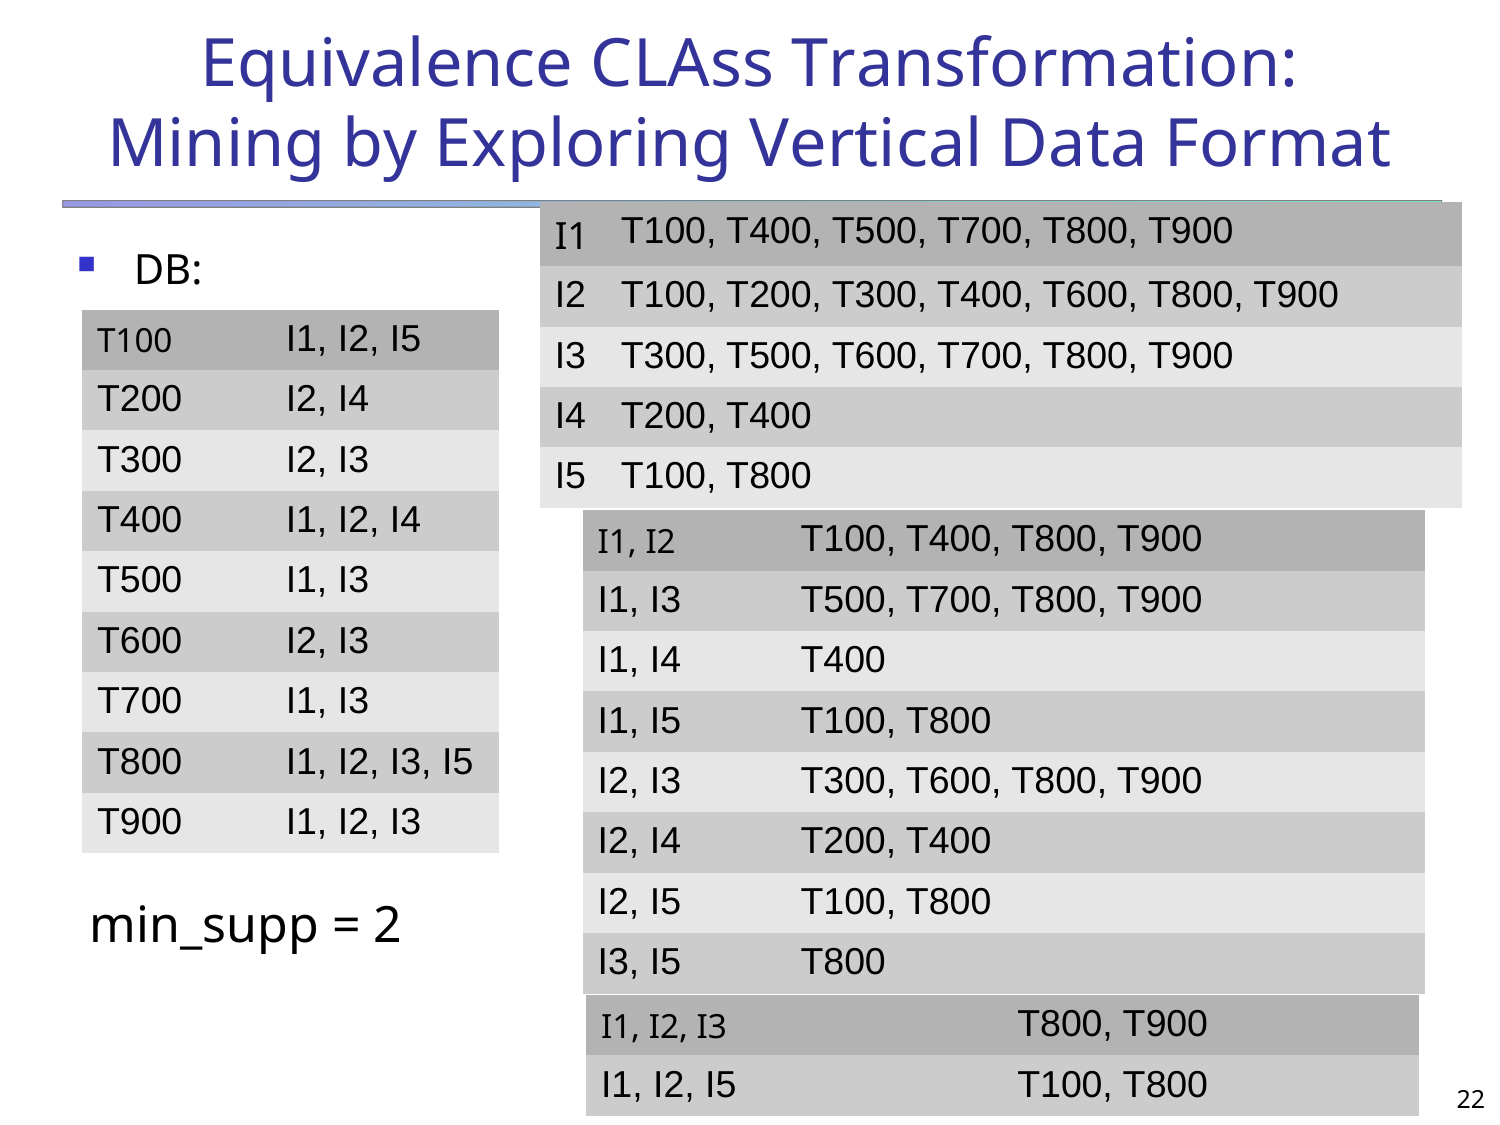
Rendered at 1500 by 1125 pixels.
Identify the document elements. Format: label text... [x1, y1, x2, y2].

table_header I1 [540, 202, 606, 266]
table_cell I2, I3 [271, 430, 499, 491]
table_cell I3, I5 [583, 933, 786, 994]
table_cell I4 [540, 387, 606, 447]
table_cell I2, I4 [583, 812, 786, 873]
table_cell T700 [82, 672, 271, 732]
table_cell I3 [540, 327, 606, 387]
table_header I1, I2, I5 [271, 310, 499, 370]
table_cell I1, I2, I4 [271, 491, 499, 551]
table_cell T300 [82, 430, 271, 491]
table_cell I2, I3 [583, 752, 786, 812]
table_cell T600 [82, 612, 271, 672]
table_cell I1, I4 [583, 631, 786, 691]
table_cell I1, I2, I3 [271, 793, 499, 853]
table_cell T100, T800 [786, 873, 1425, 933]
table_cell T100, T800 [786, 691, 1425, 752]
table_cell I1, I3 [271, 551, 499, 612]
table_cell I2, I4 [271, 370, 499, 430]
table_cell I1, I5 [583, 691, 786, 752]
table_cell I1, I3 [583, 571, 786, 631]
table_cell T400 [82, 491, 271, 551]
table_cell I1, I3 [271, 672, 499, 732]
table_header T800, T900 [1003, 995, 1419, 1055]
table_header I1, I2 [583, 510, 786, 571]
list DB: [62, 224, 1438, 1075]
table_cell T200, T400 [786, 812, 1425, 873]
table_header I1, I2, I3 [586, 995, 1003, 1055]
table_cell T500, T700, T800, T900 [786, 571, 1425, 631]
text_box <number> [1187, 1062, 1500, 1125]
title Equivalence CLAss Transformation: Mining by Exploring Vertical Data Format [0, 12, 1500, 188]
table_cell I2, I5 [583, 873, 786, 933]
table_cell I2 [540, 266, 606, 327]
table_cell T100, T800 [606, 447, 1462, 508]
table_cell T200 [82, 370, 271, 430]
table_cell T200, T400 [606, 387, 1462, 447]
table_cell T500 [82, 551, 271, 612]
table_cell T800 [786, 933, 1425, 994]
table_cell T100, T800 [1003, 1055, 1419, 1116]
text_box min_supp = 2 [75, 885, 541, 960]
table_cell I1, I2, I5 [586, 1055, 1003, 1116]
table_cell T300, T500, T600, T700, T800, T900 [606, 327, 1462, 387]
table_header T100, T400, T800, T900 [786, 510, 1425, 571]
table_cell T900 [82, 793, 271, 853]
table_cell T100, T200, T300, T400, T600, T800, T900 [606, 266, 1462, 327]
table_cell T400 [786, 631, 1425, 691]
table_cell T300, T600, T800, T900 [786, 752, 1425, 812]
table_header T100 [82, 310, 271, 370]
table_cell I1, I2, I3, I5 [271, 732, 499, 793]
table_cell I2, I3 [271, 612, 499, 672]
table_header T100, T400, T500, T700, T800, T900 [606, 202, 1462, 266]
table_cell I5 [540, 447, 606, 508]
table_cell T800 [82, 732, 271, 793]
